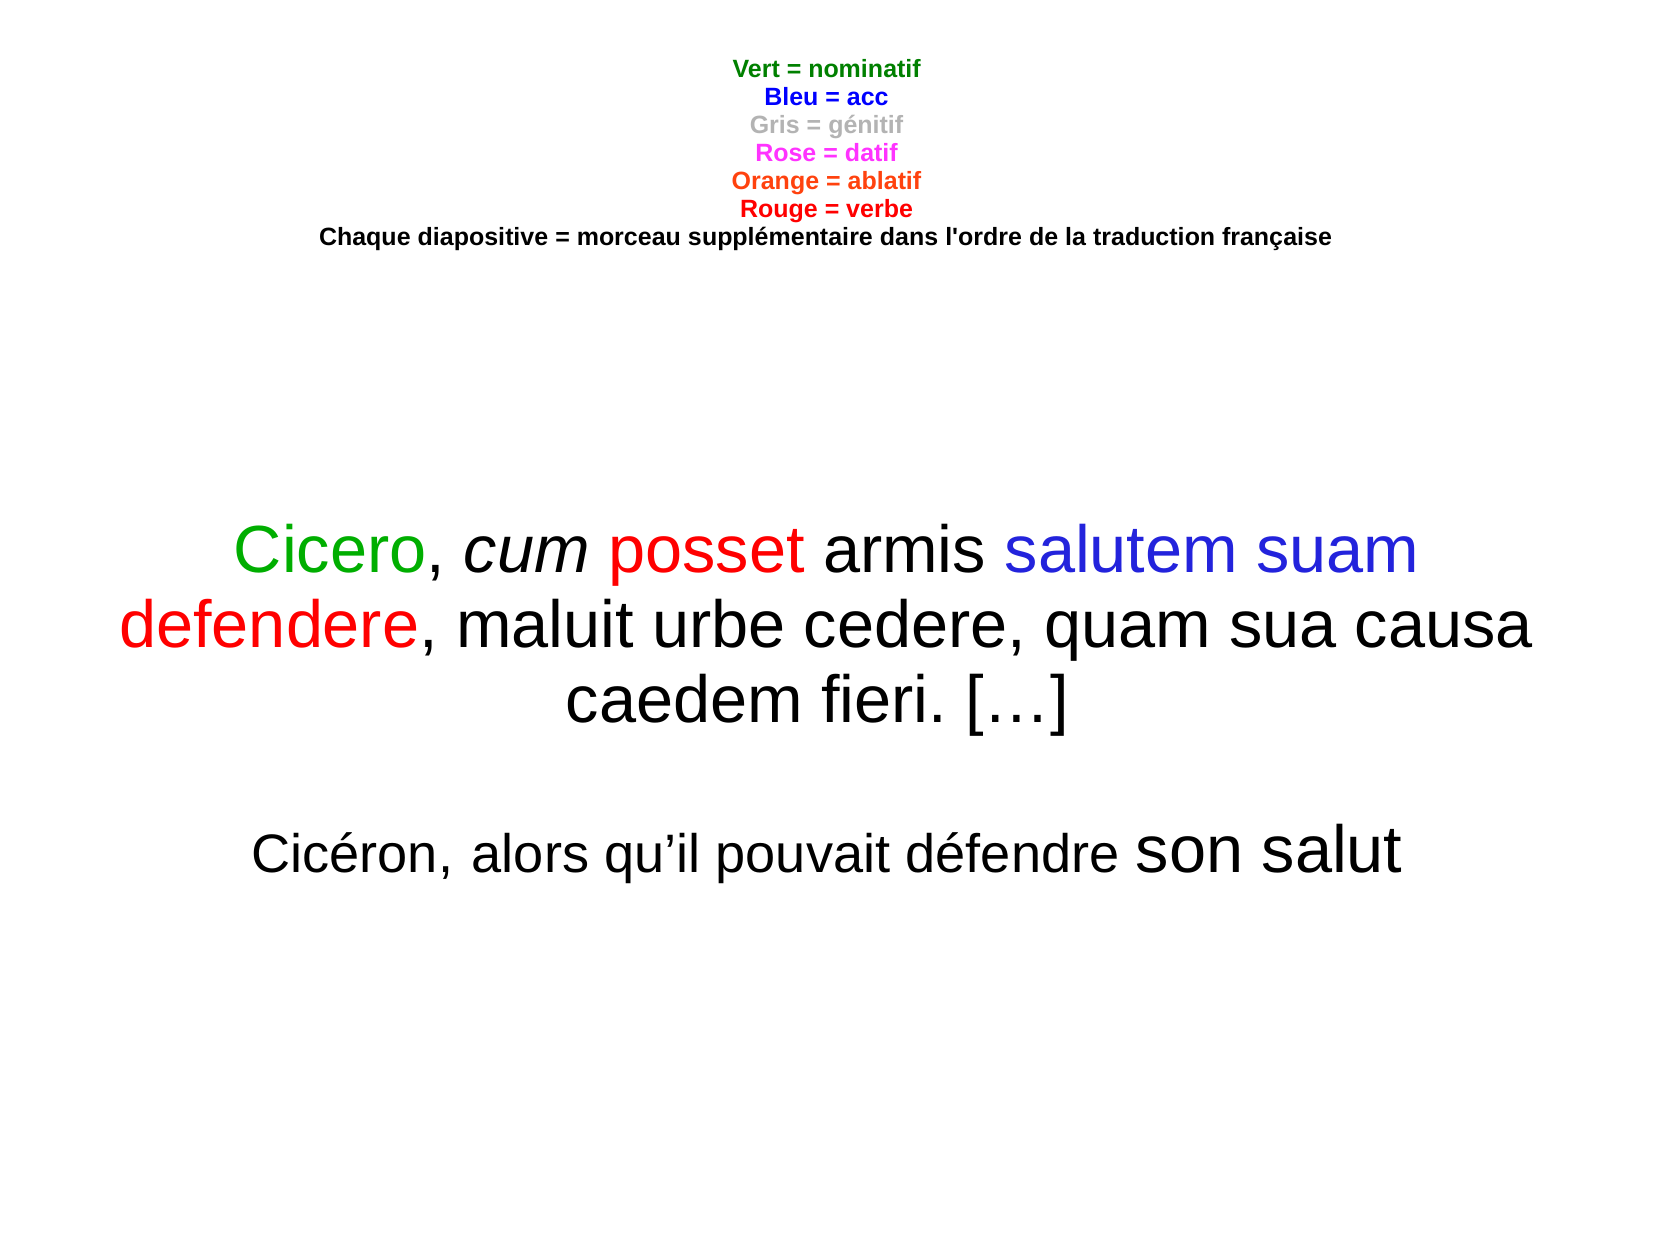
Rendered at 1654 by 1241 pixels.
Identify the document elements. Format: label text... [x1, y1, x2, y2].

subtitle Cicero, cum posset armis salutem suam defendere, maluit urbe cedere, quam sua causa caedem fieri. […] Cicéron, alors qu’il pouvait défendre son salut [82, 290, 1571, 1109]
title Vert = nominatif Bleu = acc Gris = génitif Rose = datif Orange = ablatif Rouge = verbe Chaque diapositive = morceau supplémentaire dans l'ordre de la traduction française [82, 49, 1571, 257]
